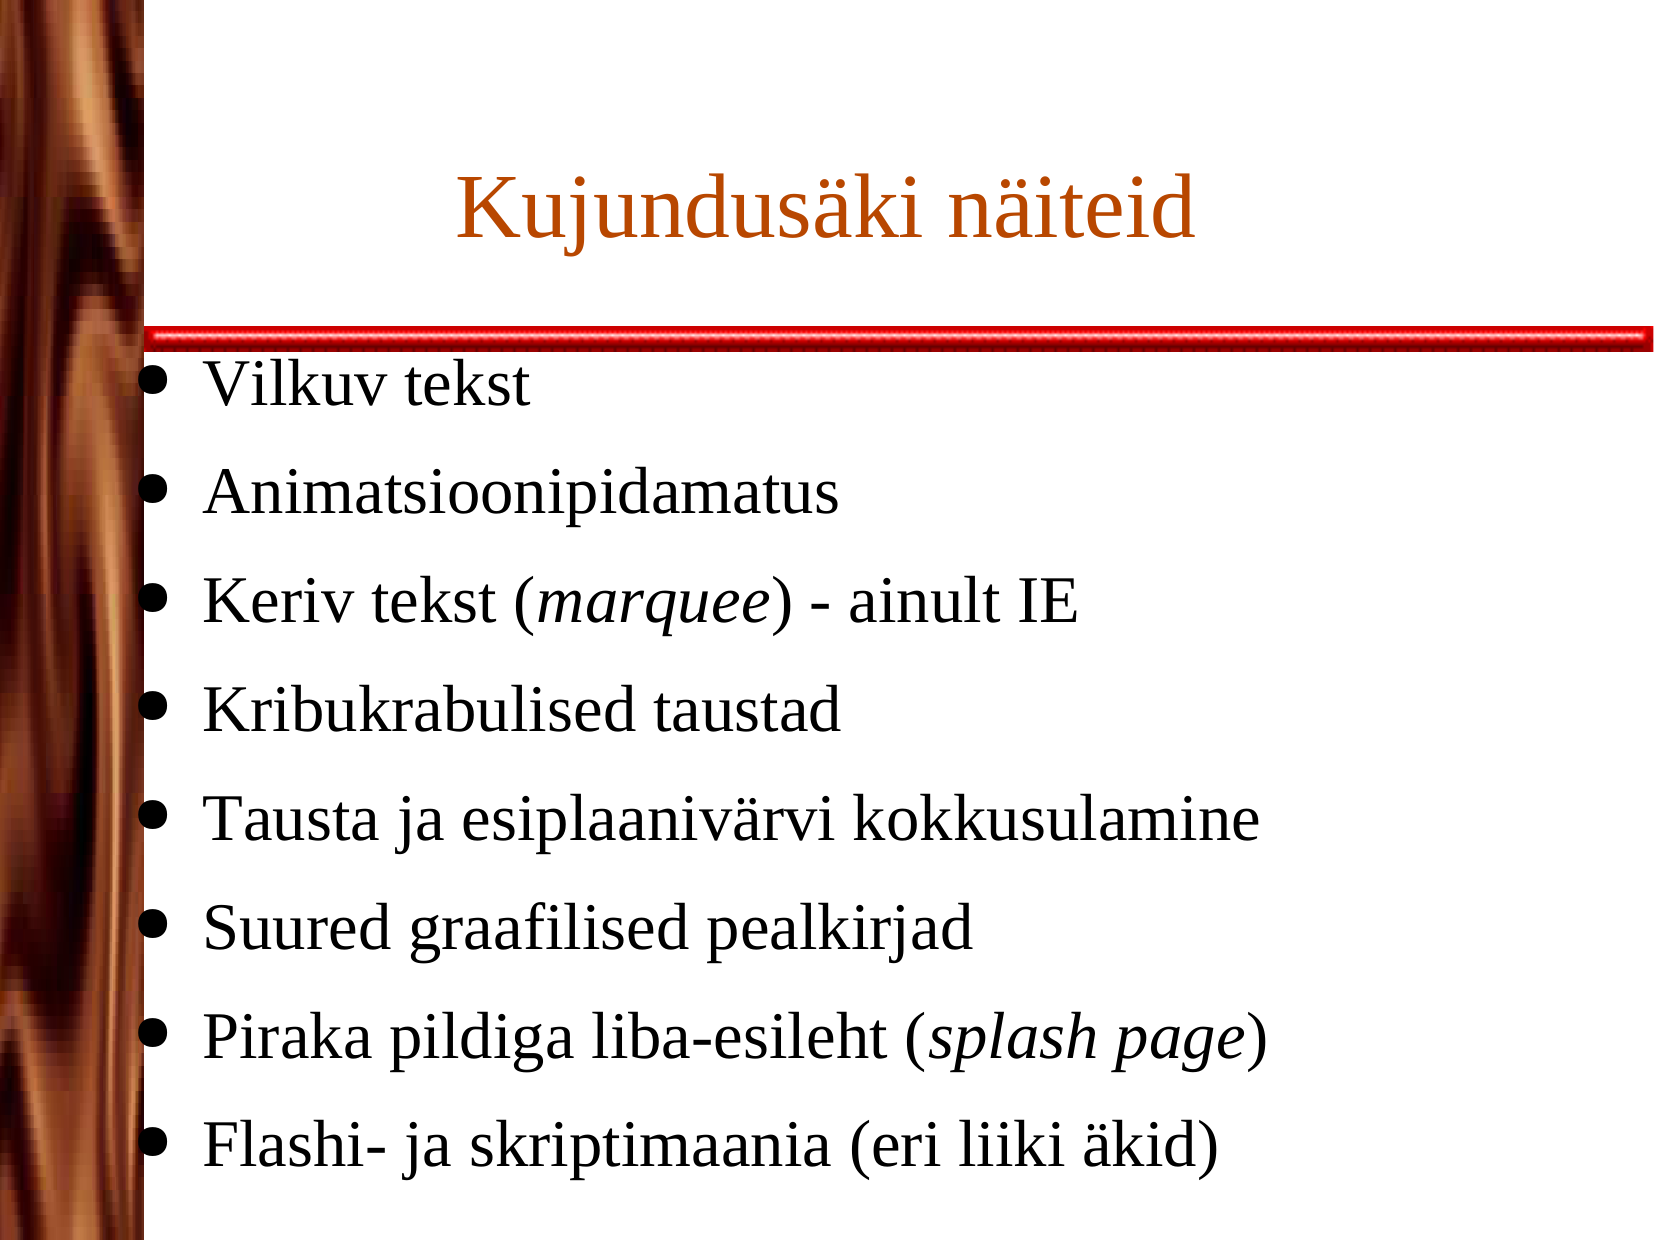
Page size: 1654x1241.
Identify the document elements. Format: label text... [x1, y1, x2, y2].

picture [0, 0, 1654, 1240]
list Vilkuv tekst Animatsioonipidamatus Keriv tekst (marquee) - ainult IE Kribukrabulised taustad Tausta ja esiplaanivärvi kokkusulamine Suured graafilised pealkirjad Piraka pildiga liba-esileht (splash page) Flashi- ja skriptimaania (eri liiki äkid) [121, 344, 1533, 1181]
title Kujundusäki näiteid [121, 102, 1533, 310]
